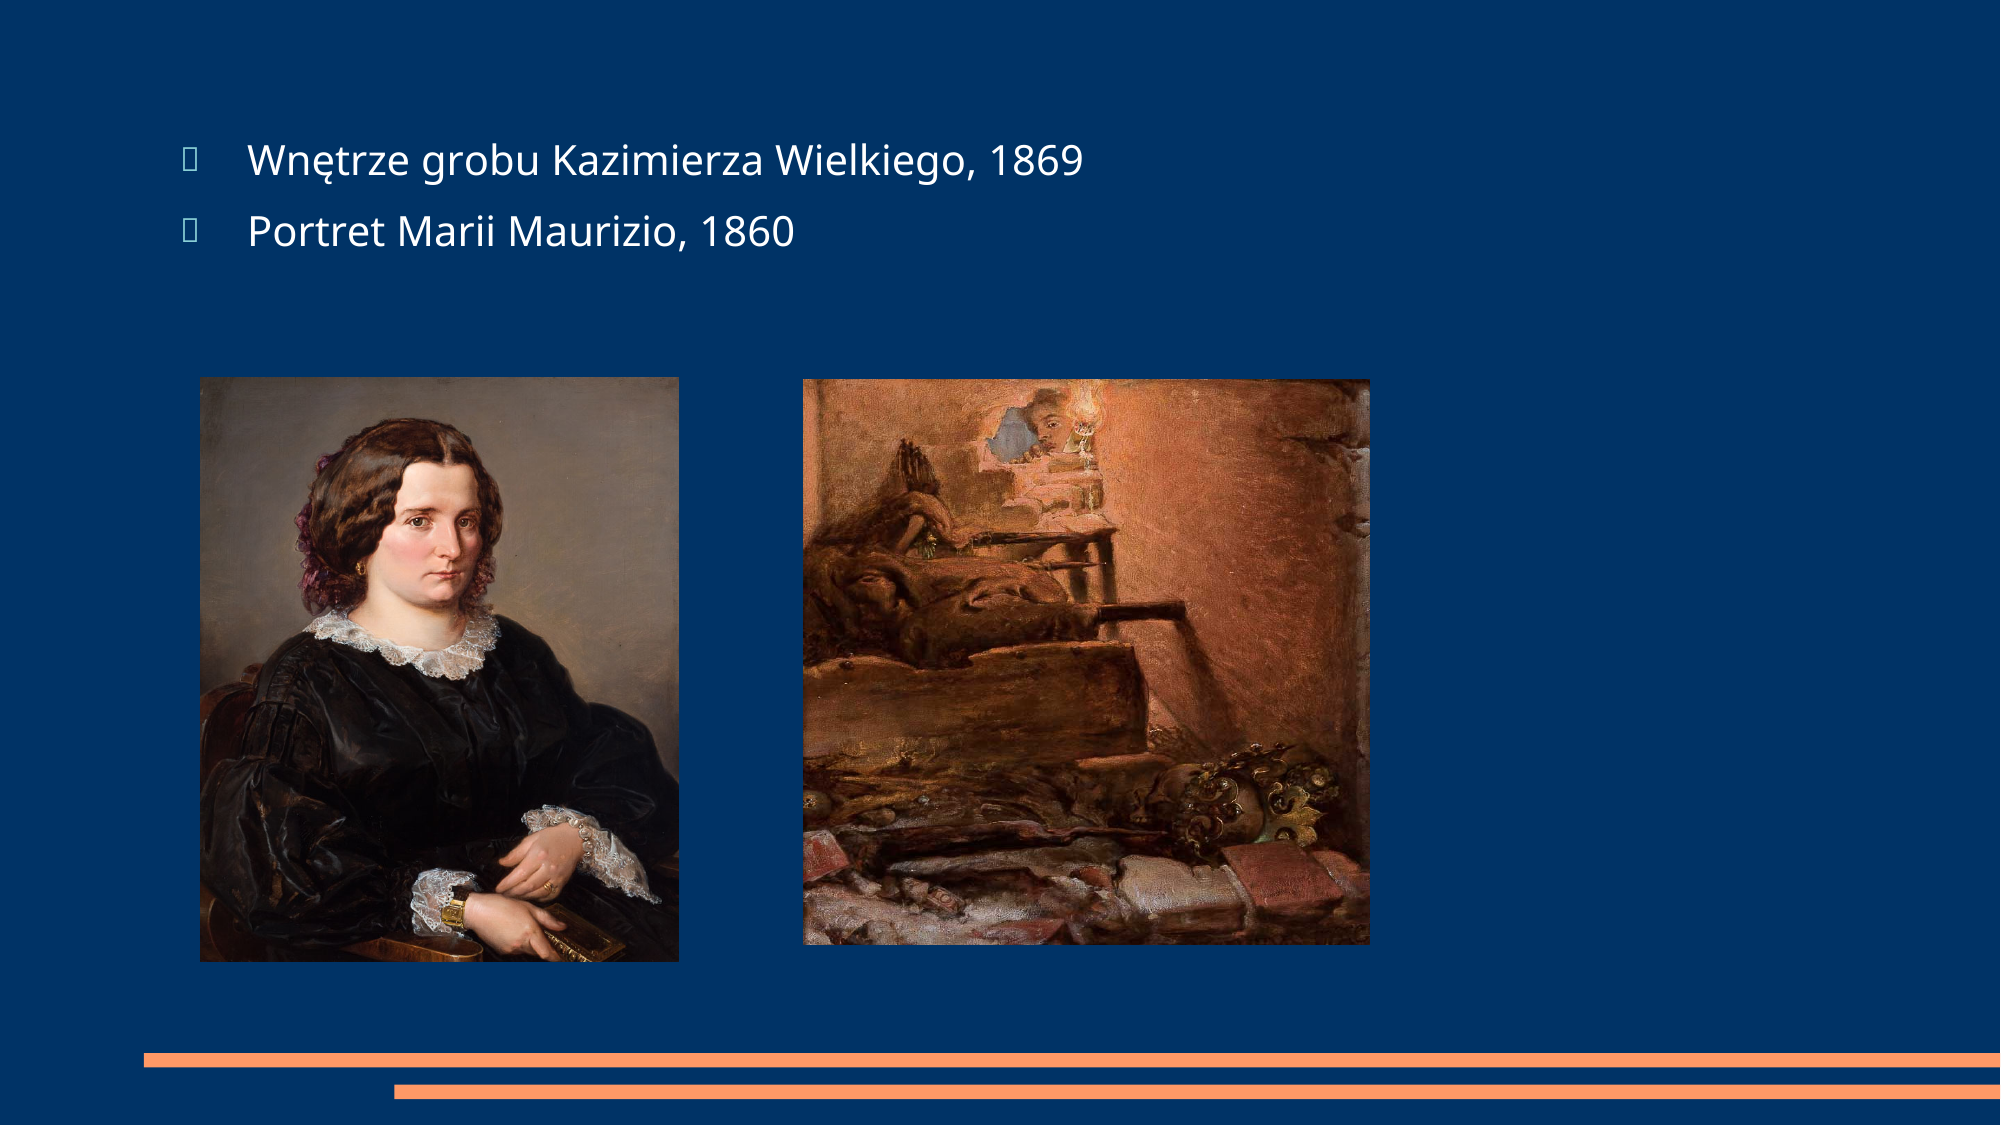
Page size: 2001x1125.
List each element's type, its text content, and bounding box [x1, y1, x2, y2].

title [106, 74, 1649, 304]
list Wnętrze grobu Kazimierza Wielkiego, 1869 Portret Marii Maurizio, 1860 [165, 126, 1633, 815]
picture [803, 379, 1370, 945]
picture [200, 377, 679, 962]
